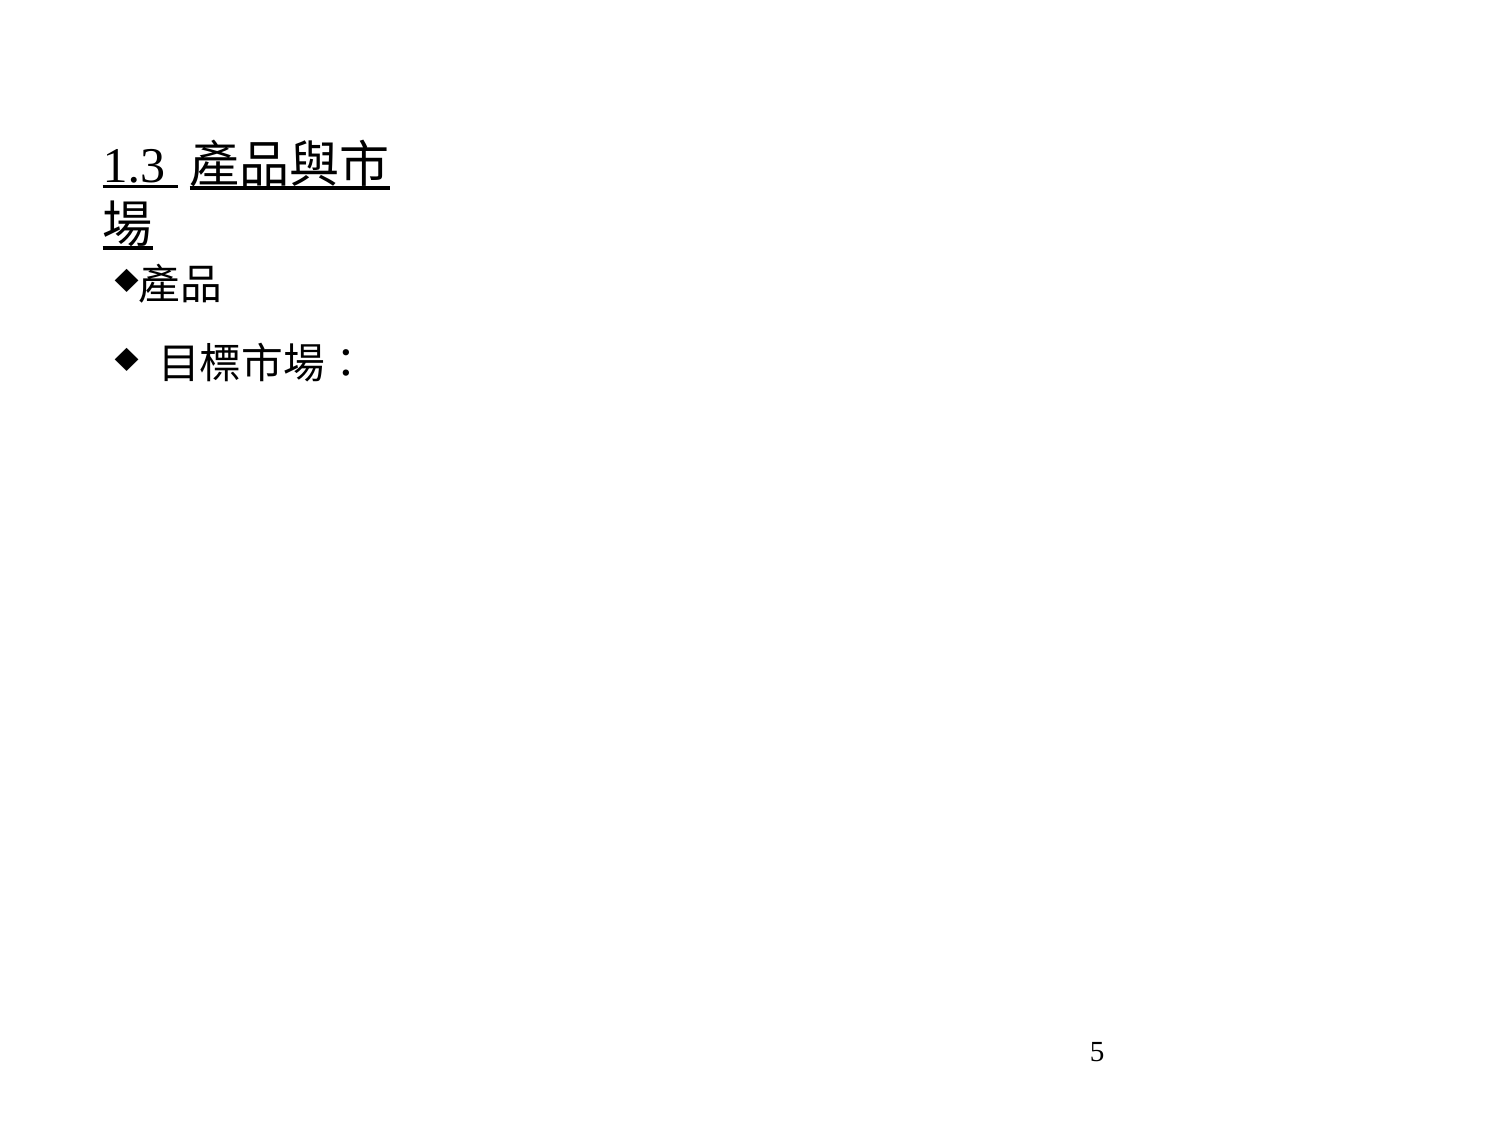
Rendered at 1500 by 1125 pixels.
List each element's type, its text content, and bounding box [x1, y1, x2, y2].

text_box 產品 目標市場： [99, 249, 1413, 391]
text_box 1.3 產品與市場 [87, 125, 451, 201]
text_box 5 [1074, 1025, 1388, 1101]
